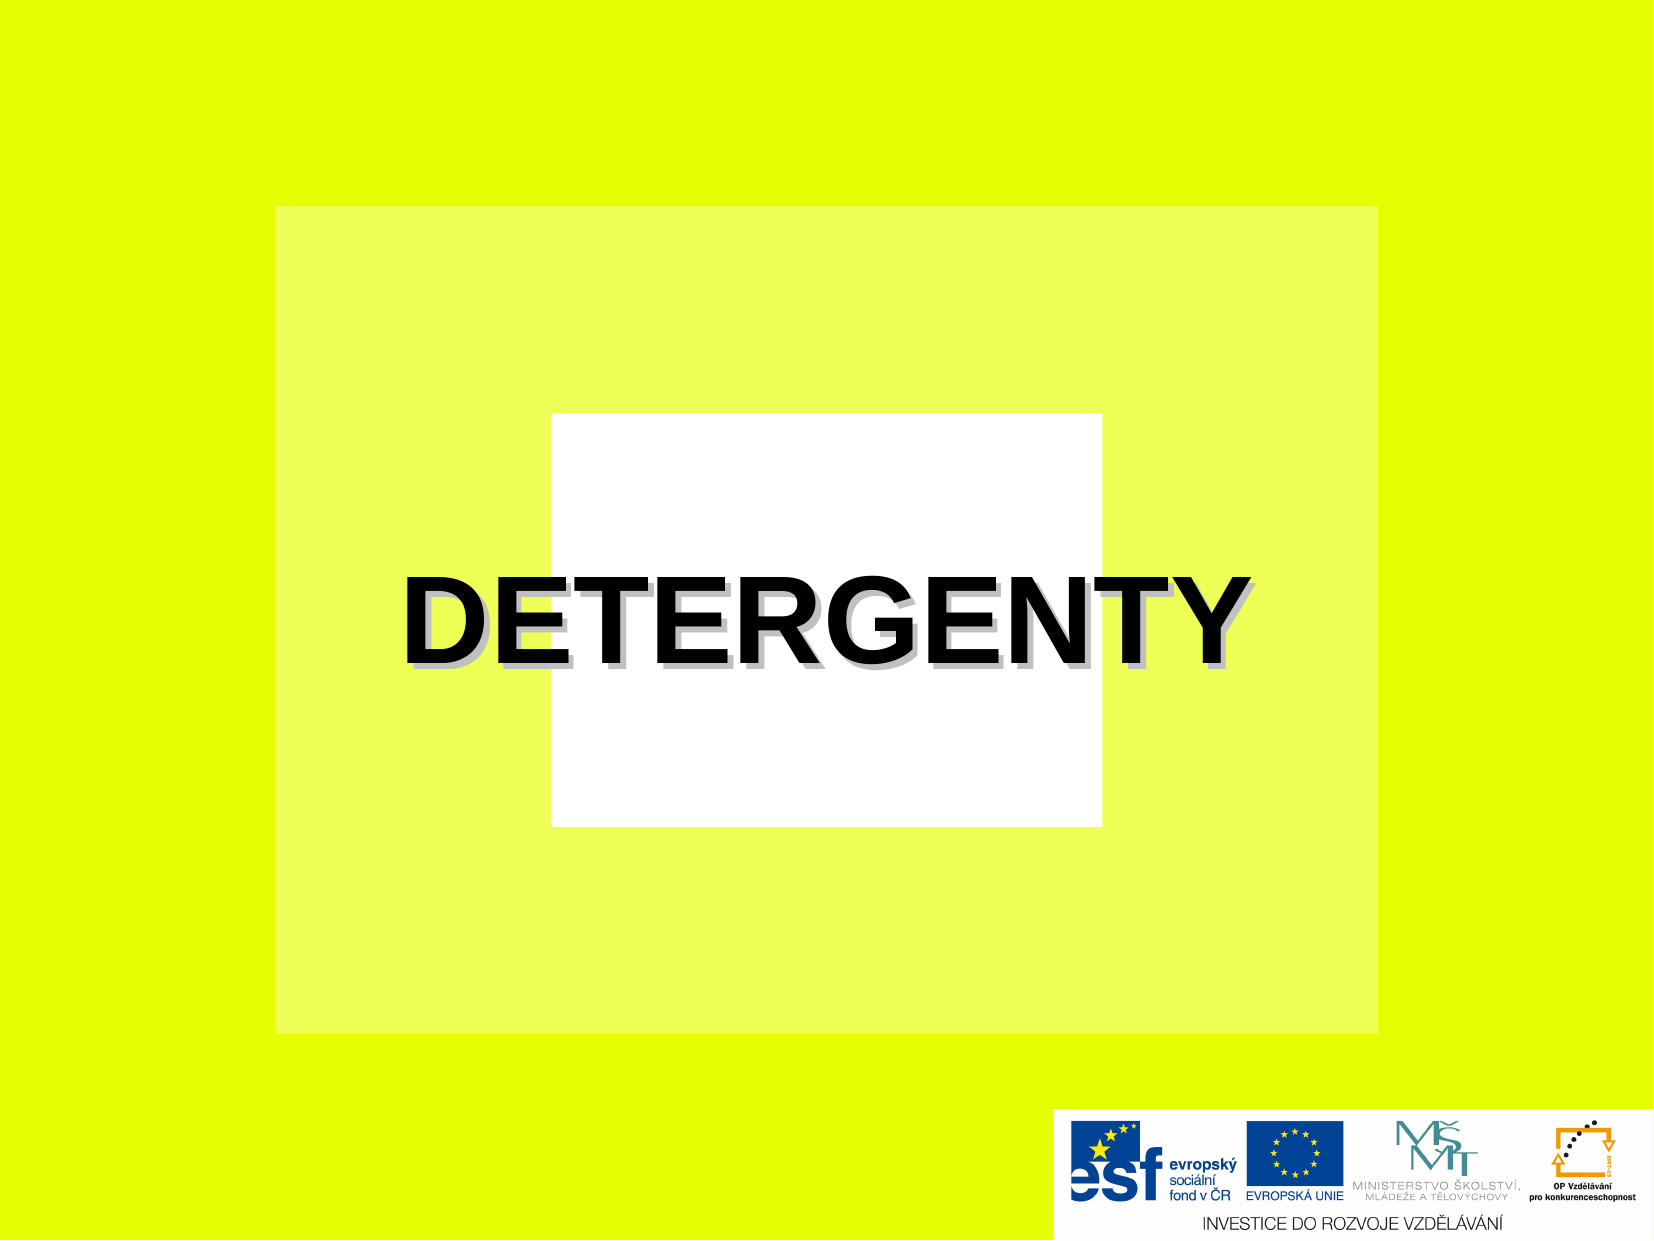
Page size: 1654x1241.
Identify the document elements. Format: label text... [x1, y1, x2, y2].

picture [1053, 1109, 1654, 1241]
subtitle DETERGENTY [82, 210, 1571, 1030]
